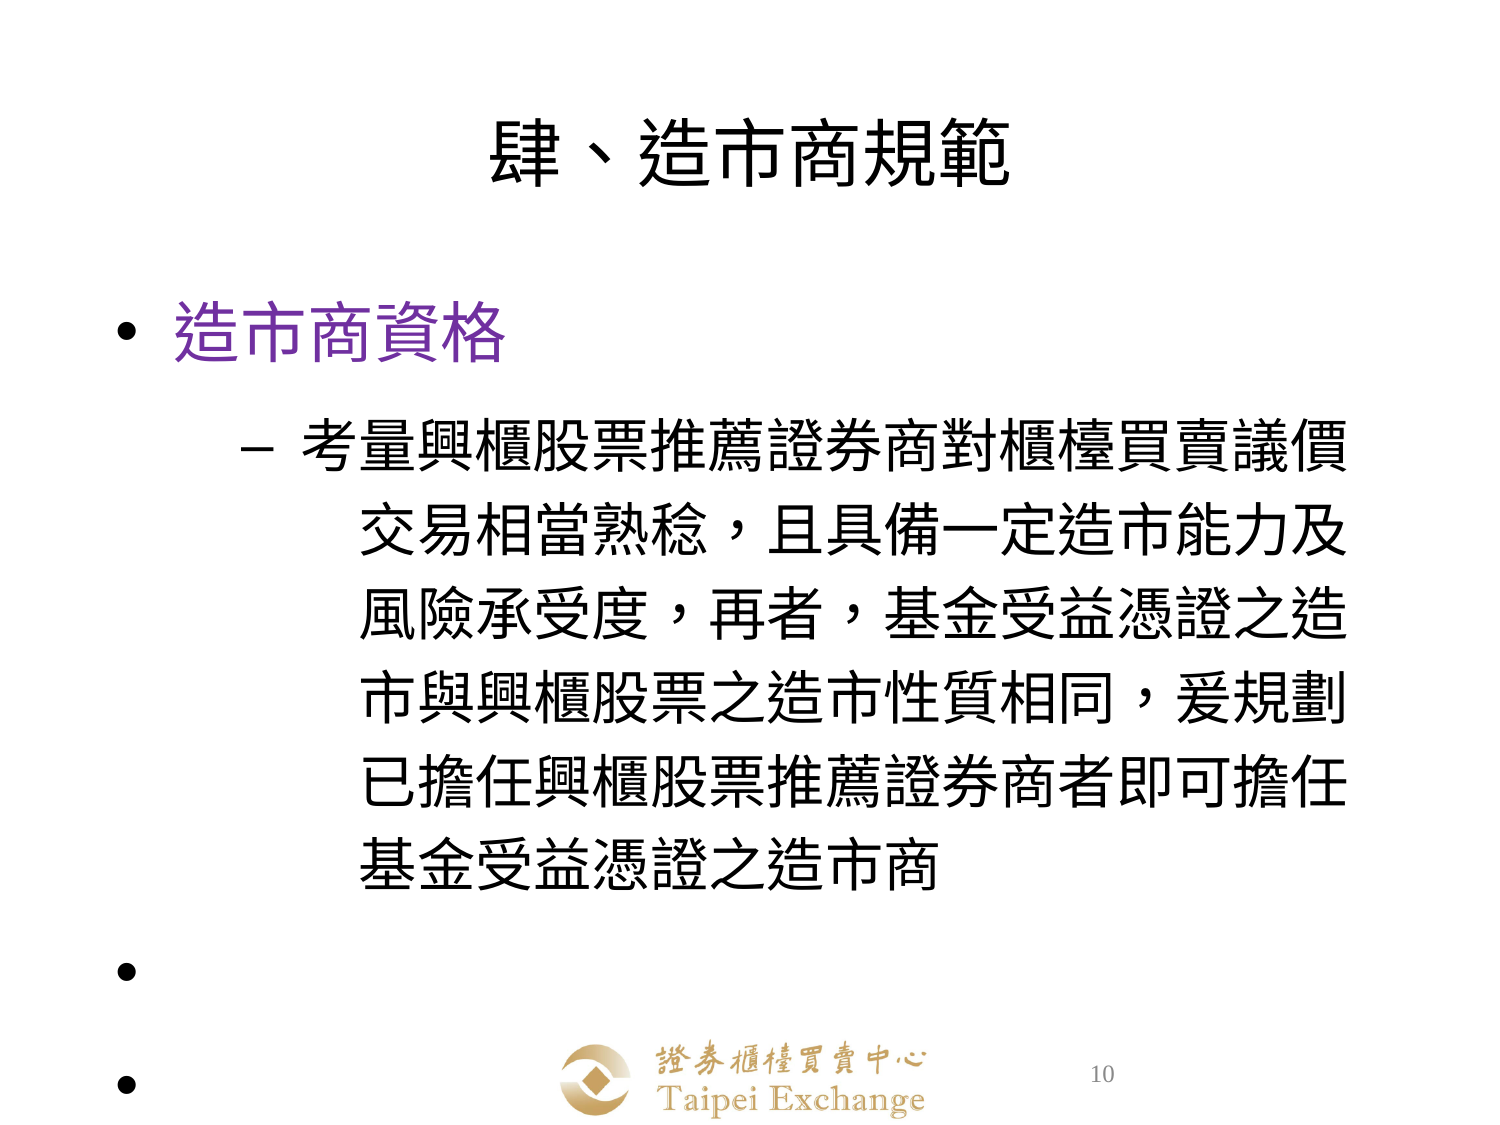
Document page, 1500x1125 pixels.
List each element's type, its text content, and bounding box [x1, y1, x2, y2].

text_box [1074, 1042, 1426, 1103]
title 肆、造市商規範 [103, 42, 1397, 261]
list 造市商資格 考量興櫃股票推薦證券商對櫃檯買賣議價交易相當熟稔，且具備一定造市能力及風險承受度，再者，基金受益憑證之造市與興櫃股票之造市性質相同，爰規劃已擔任興櫃股票推薦證券商者即可擔任基金受益憑證之造市商 [100, 267, 1395, 981]
